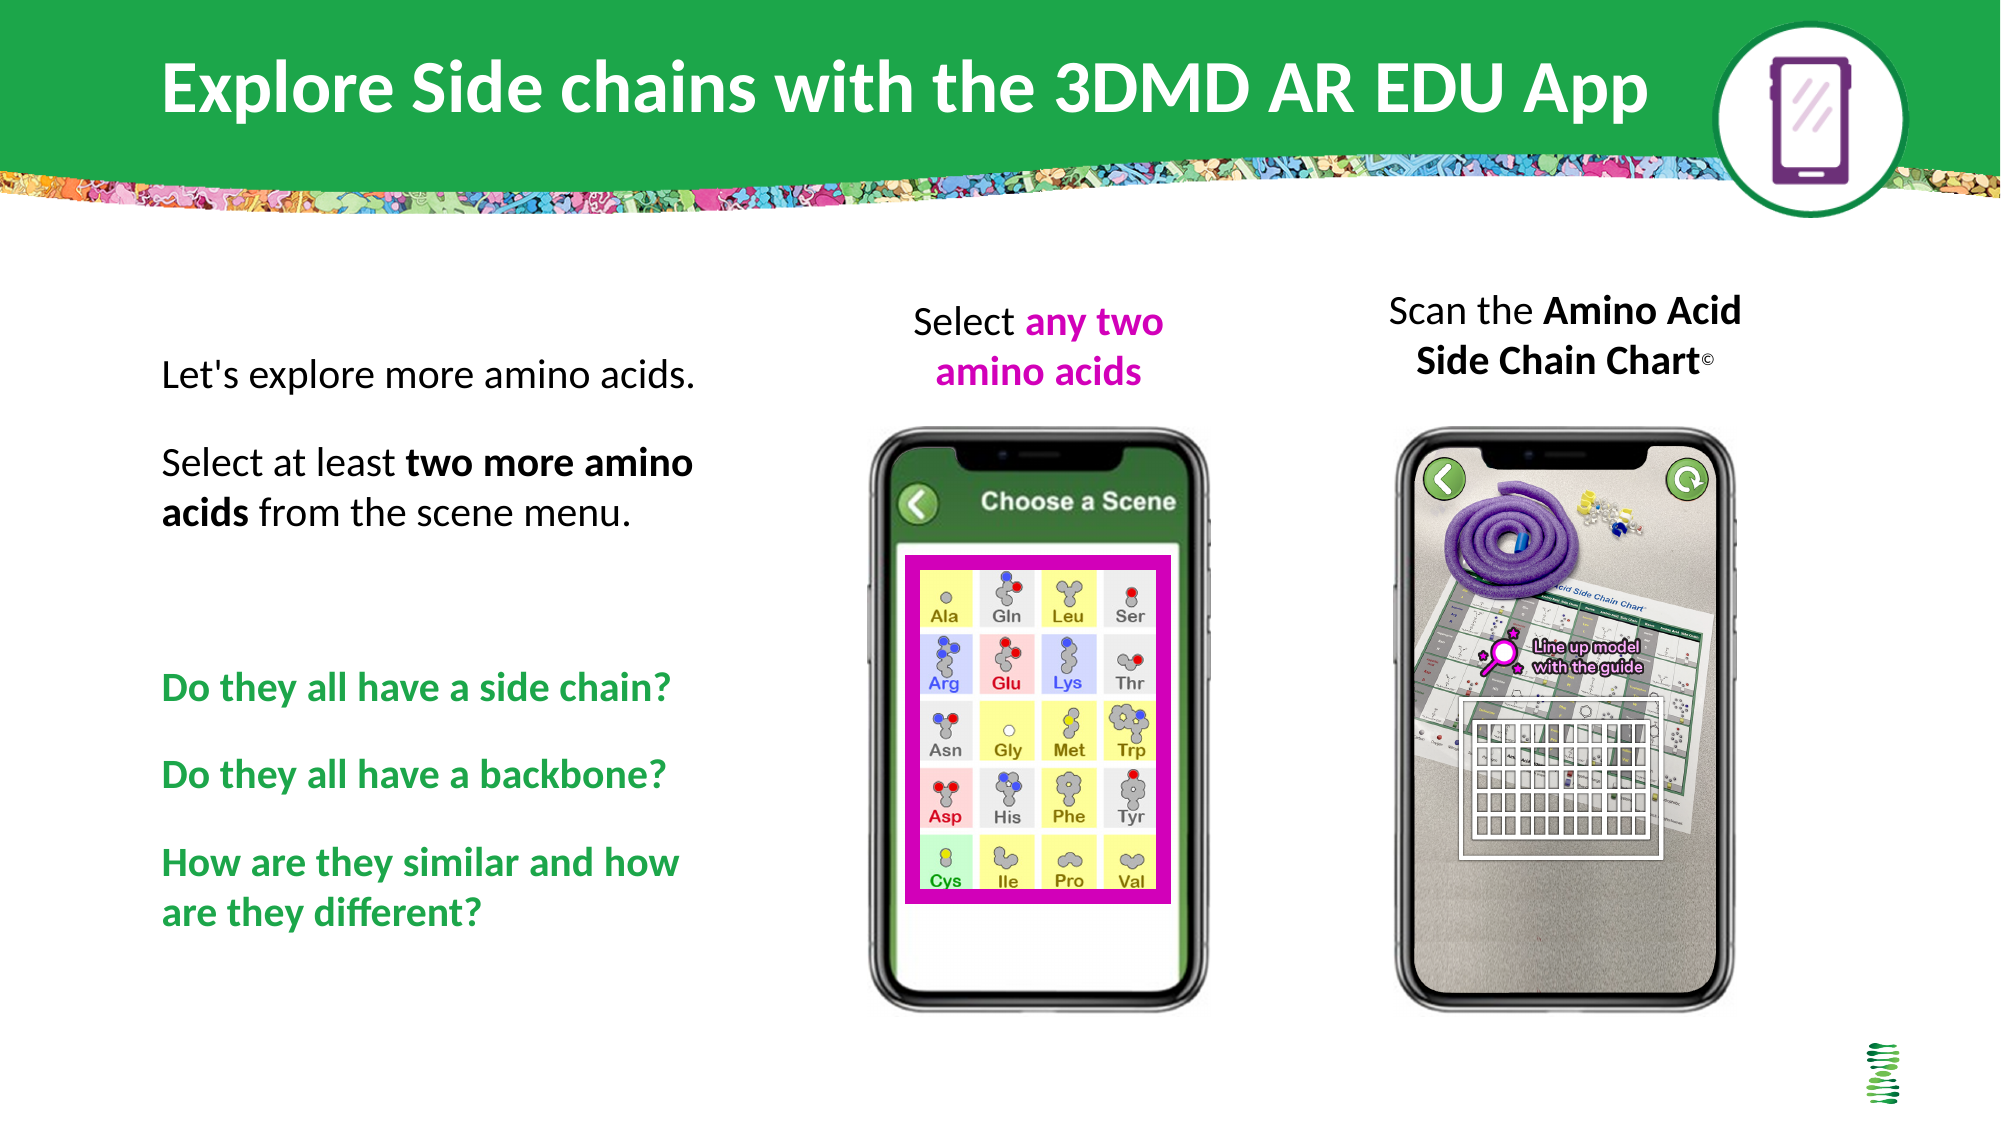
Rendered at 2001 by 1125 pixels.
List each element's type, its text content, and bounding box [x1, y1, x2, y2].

text_box Explore Side chains with the 3DMD AR EDU App [146, 0, 2000, 166]
text_box Scan the Amino Acid Side Chain Chart© [1370, 275, 1762, 391]
text_box Select any two amino acids [867, 286, 1211, 402]
picture [0, 0, 2001, 1125]
text_box Let's explore more amino acids. Select at least two more amino acids from the scene menu. Do they all have a side chain? Do they all have a backbone? How are they similar and how are they different? [146, 339, 754, 943]
